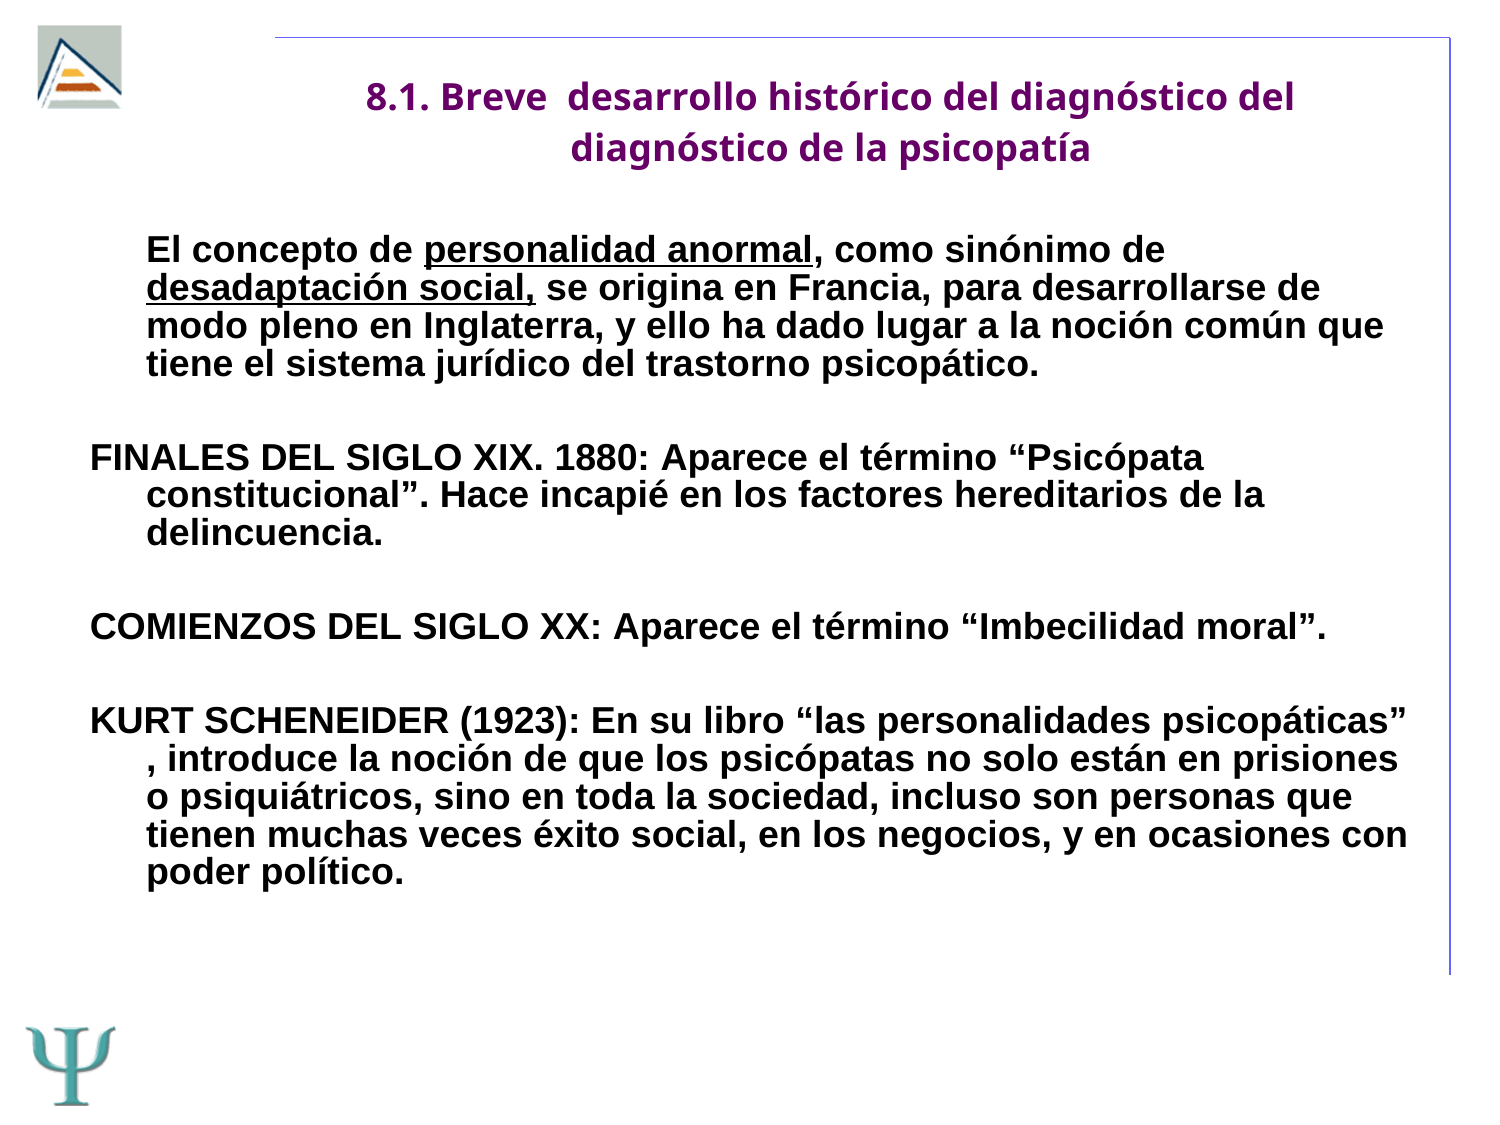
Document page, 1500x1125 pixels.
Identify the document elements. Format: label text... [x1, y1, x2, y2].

picture [24, 1024, 75, 1106]
list El concepto de personalidad anormal, como sinónimo de desadaptación social, se origina en Francia, para desarrollarse de modo pleno en Inglaterra, y ello ha dado lugar a la noción común que tiene el sistema jurídico del trastorno psicopático. FINALES DEL SIGLO XIX. 1880: Aparece el término “Psicópata constitucional”. Hace incapié en los factores hereditarios de la delincuencia. COMIENZOS DEL SIGLO XX: Aparece el término “Imbecilidad moral”. KURT SCHENEIDER (1923): En su libro “las personalidades psicopáticas” , introduce la noción de que los psicópatas no solo están en prisiones o psiquiátricos, sino en toda la sociedad, incluso son personas que tienen muchas veces éxito social, en los negocios, y en ocasiones con poder político. [75, 224, 1426, 1125]
picture [37, 24, 122, 109]
title 8.1. Breve desarrollo histórico del diagnóstico del diagnóstico de la psicopatía [262, 56, 1401, 186]
